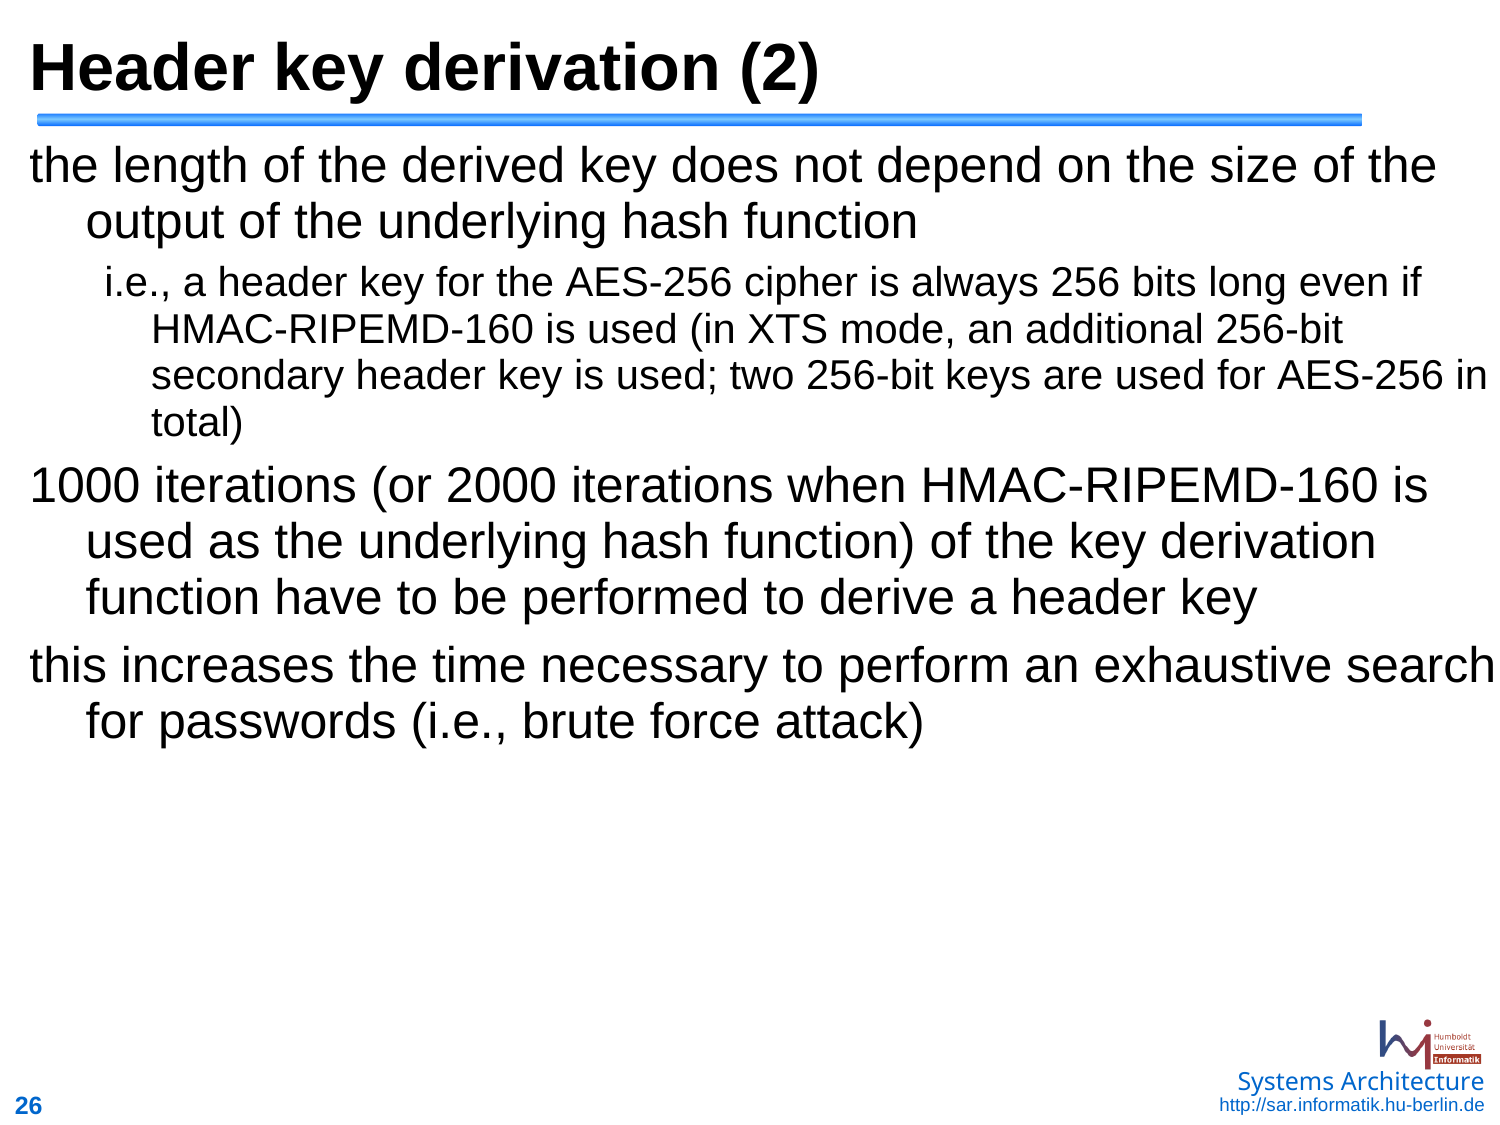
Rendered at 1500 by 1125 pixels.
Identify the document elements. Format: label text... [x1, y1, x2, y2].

title Header key derivation (2) [29, 26, 1500, 108]
list the length of the derived key does not depend on the size of the output of the underlying hash function i.e., a header key for the AES-256 cipher is always 256 bits long even if HMAC-RIPEMD-160 is used (in XTS mode, an additional 256-bit secondary header key is used; two 256-bit keys are used for AES-256 in total) 1000 iterations (or 2000 iterations when HMAC-RIPEMD-160 is used as the underlying hash function) of the key derivation function have to be performed to derive a header key this increases the time necessary to perform an exhaustive search for passwords (i.e., brute force attack) [29, 137, 1500, 1044]
picture [1376, 1044, 1483, 1071]
